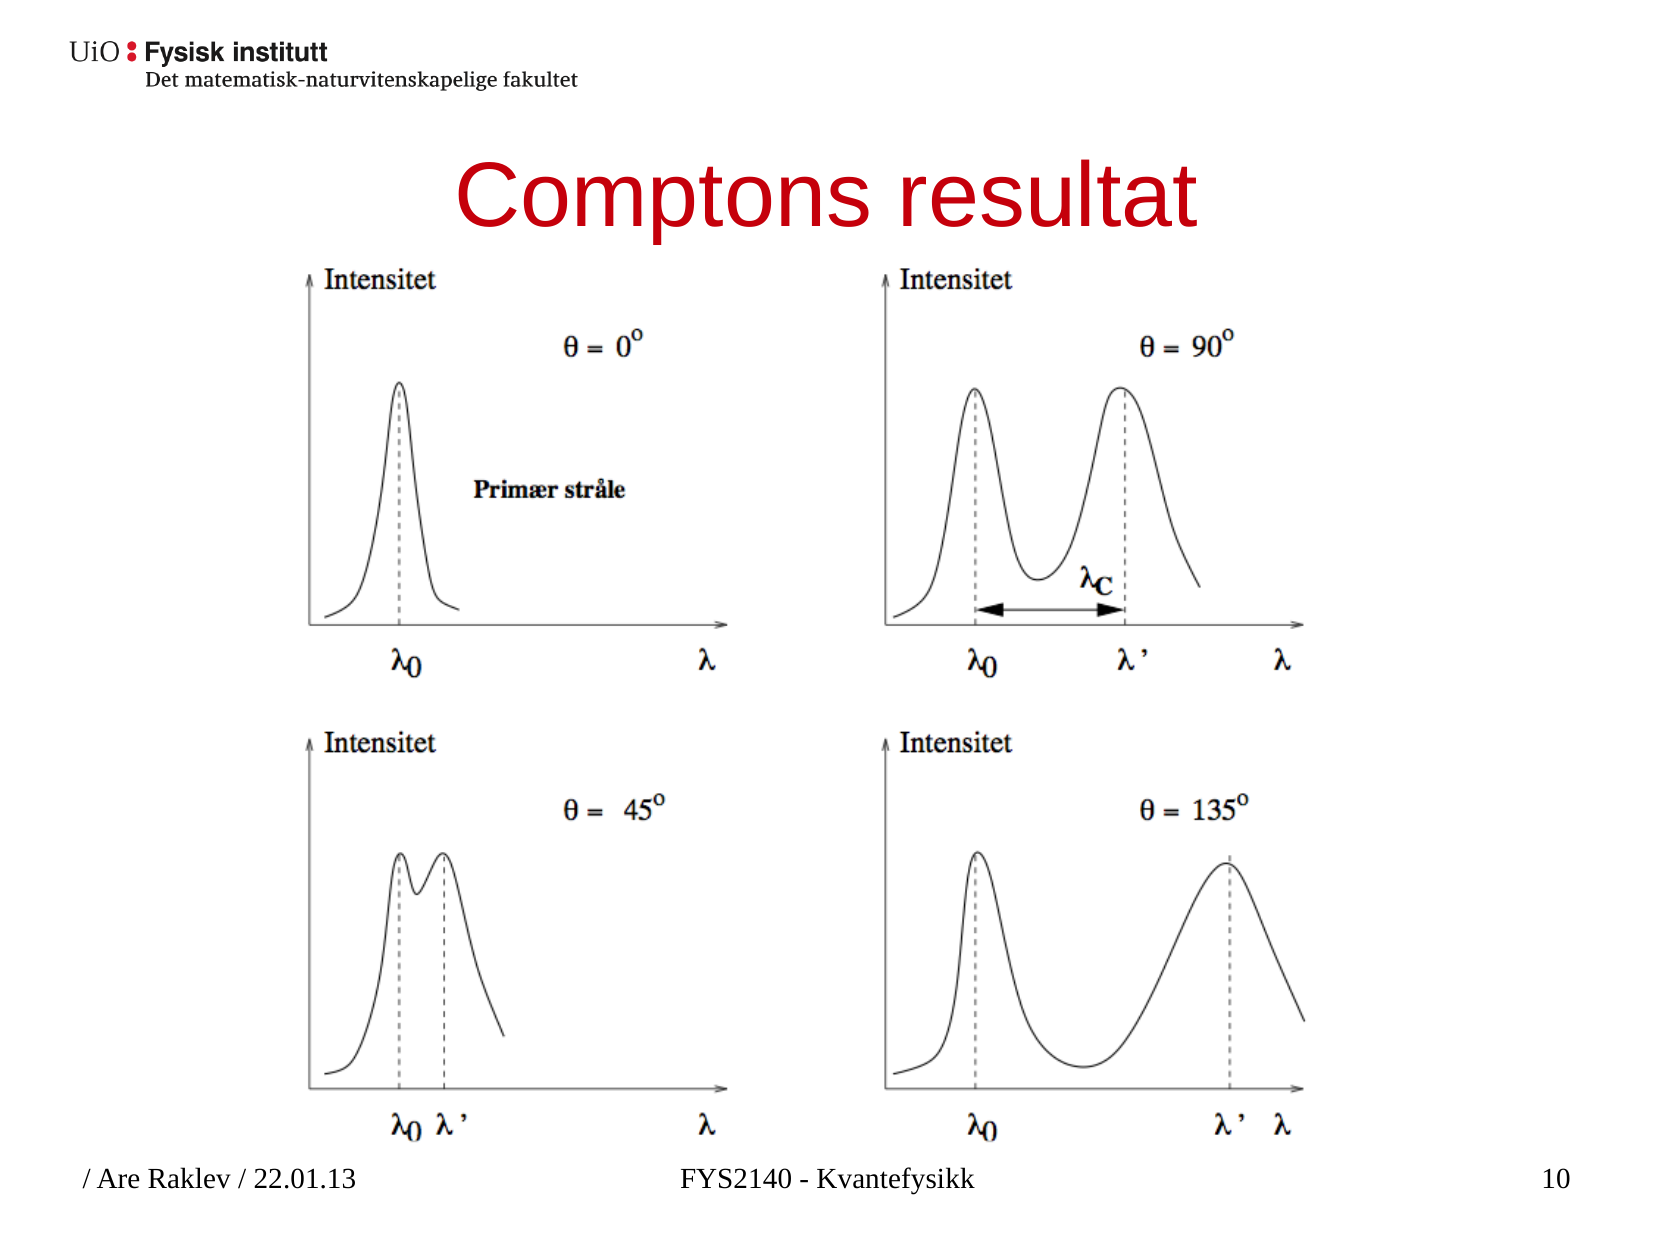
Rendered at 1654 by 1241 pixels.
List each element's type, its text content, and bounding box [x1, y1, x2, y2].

picture [279, 251, 1386, 1157]
title Comptons resultat [82, 90, 1571, 298]
picture [68, 37, 581, 93]
